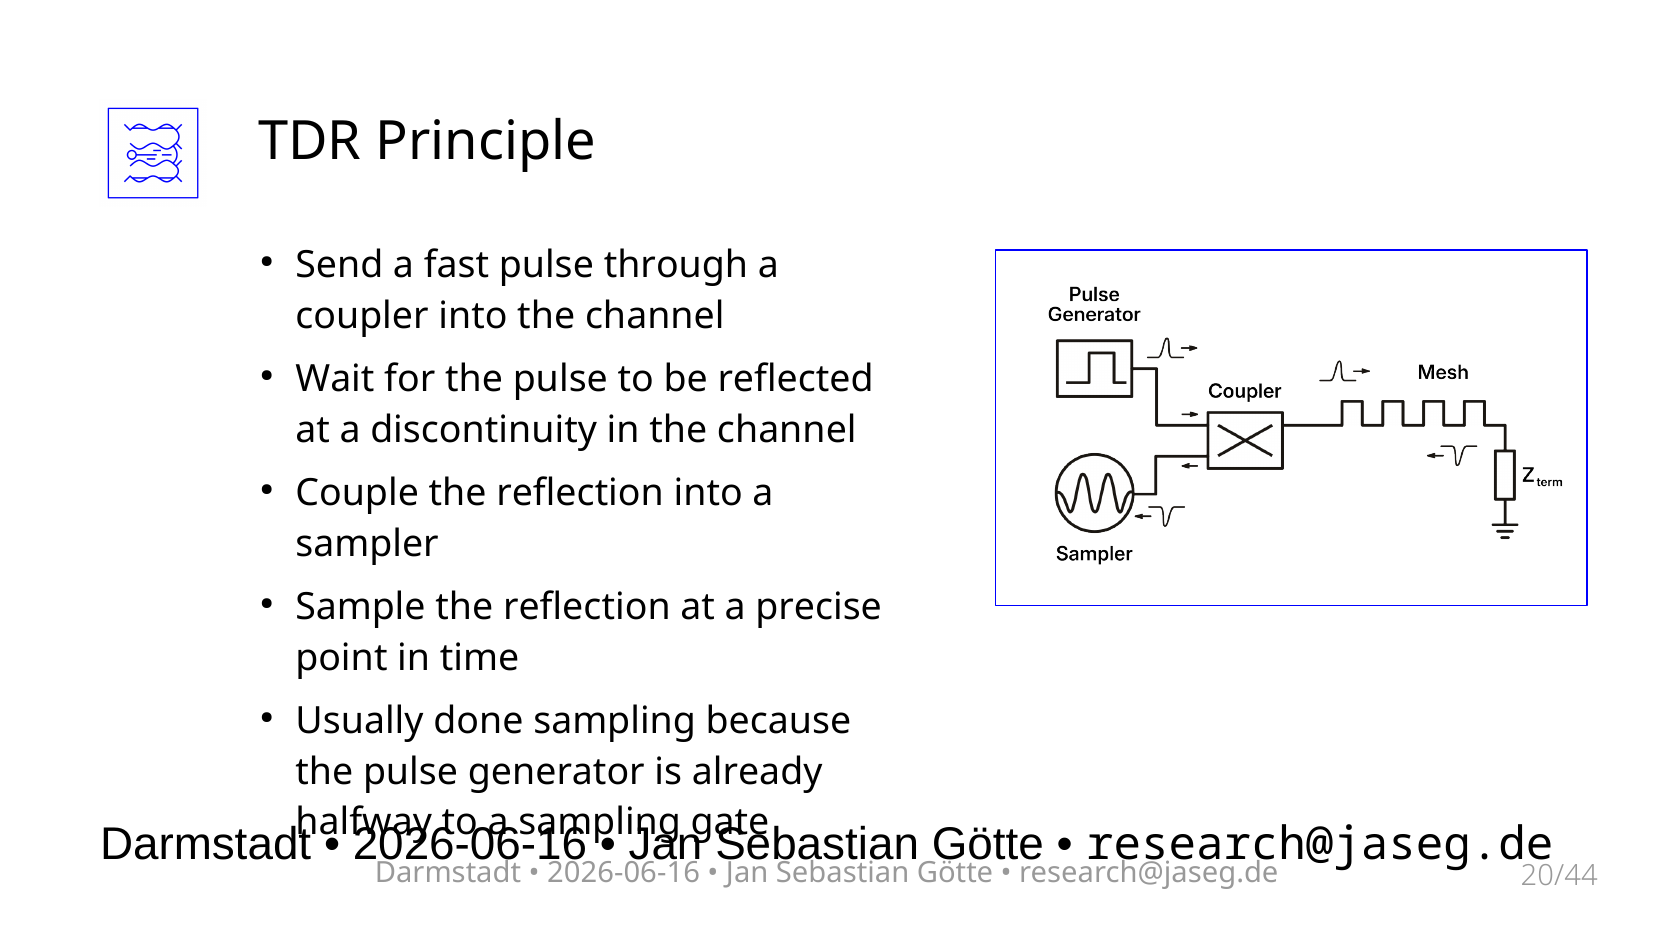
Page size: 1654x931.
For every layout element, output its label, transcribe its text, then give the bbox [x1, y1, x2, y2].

text_box Darmstadt • 2026-06-16 • Jan Sebastian Götte • research@jaseg.de [82, 797, 1571, 886]
text_box TDR Principle [243, 93, 1543, 213]
picture [995, 250, 1587, 605]
picture [99, 99, 207, 207]
text_box Send a fast pulse through a coupler into the channel Wait for the pulse to be reflected at a discontinuity in the channel Couple the reflection into a sampler Sample the reflection at a precise point in time Usually done sampling because the pulse generator is already halfway to a sampling gate [260, 237, 907, 784]
